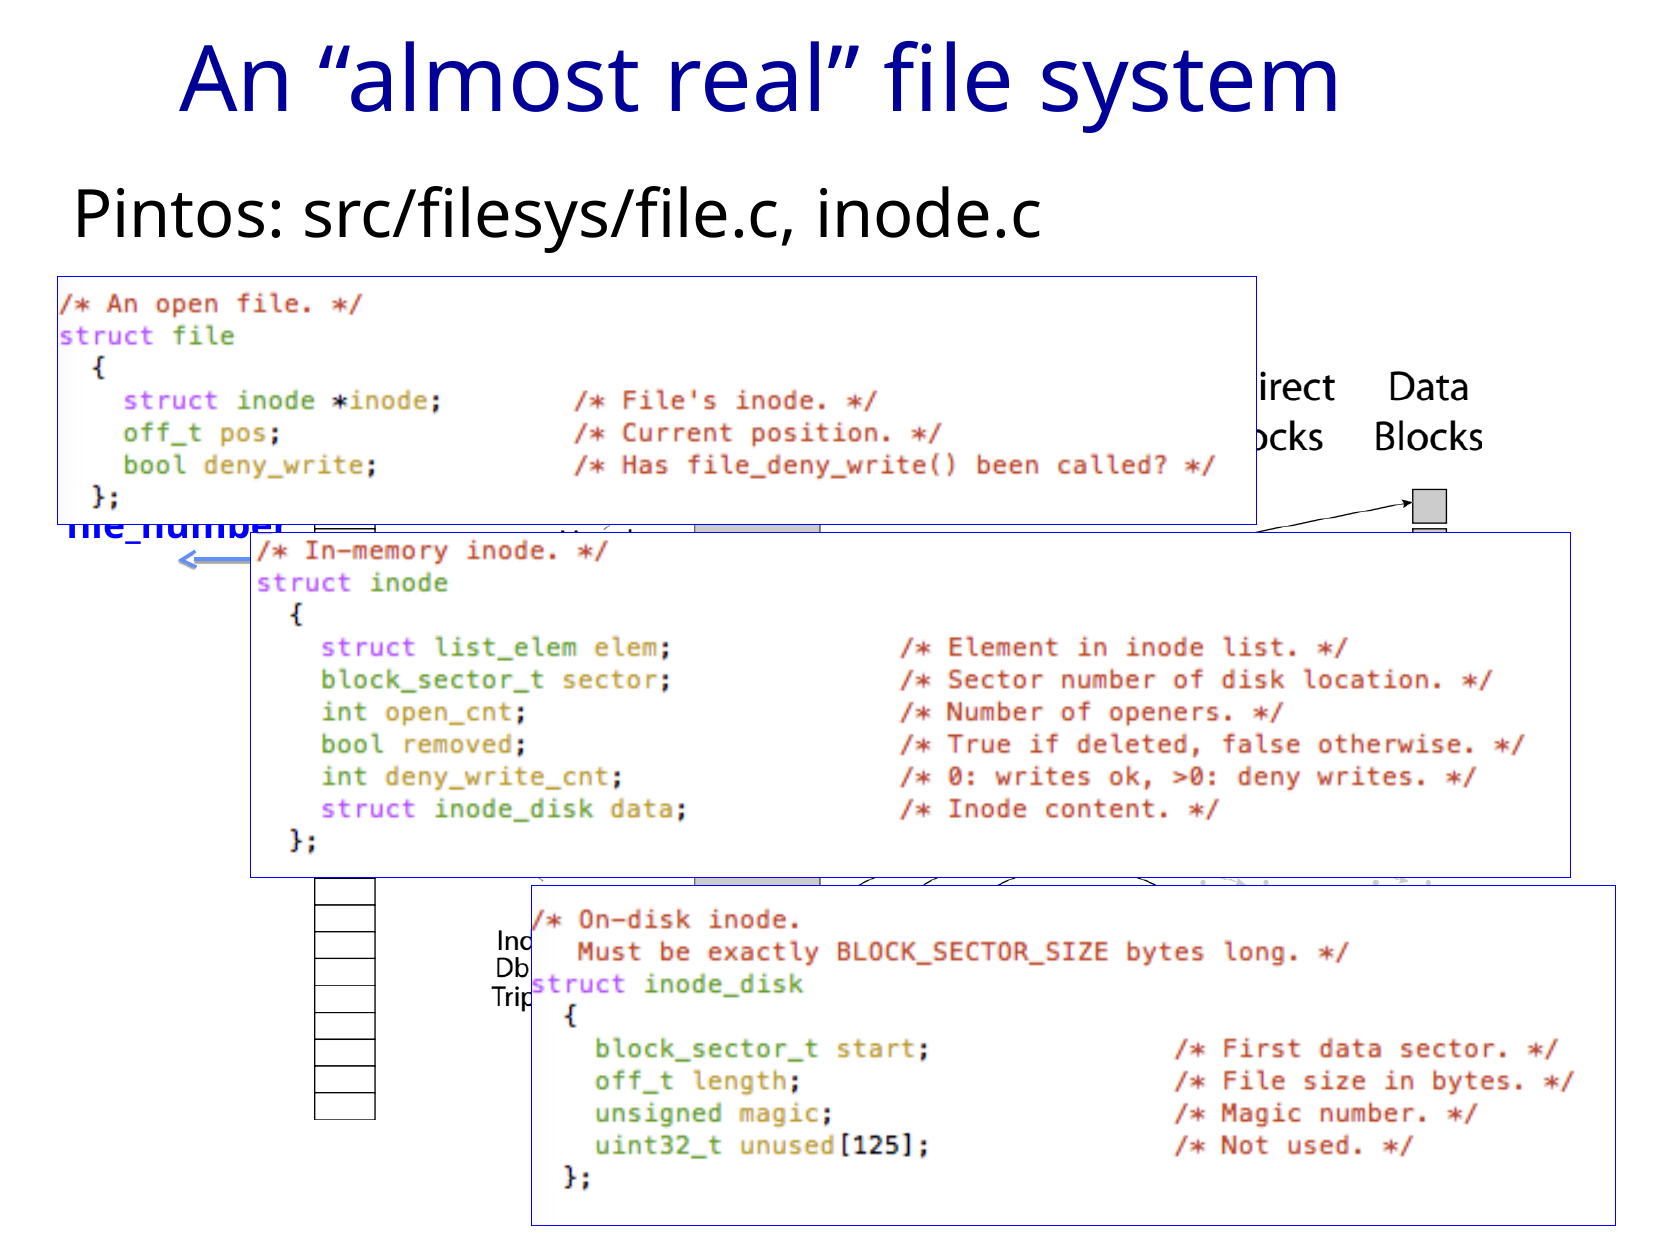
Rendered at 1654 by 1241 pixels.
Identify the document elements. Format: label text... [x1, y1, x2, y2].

text_box file_number [50, 493, 252, 554]
picture [57, 276, 1629, 1226]
title An “almost real” file system [179, 0, 1475, 166]
list Pintos: src/filesys/file.c, inode.c [35, 166, 1525, 306]
